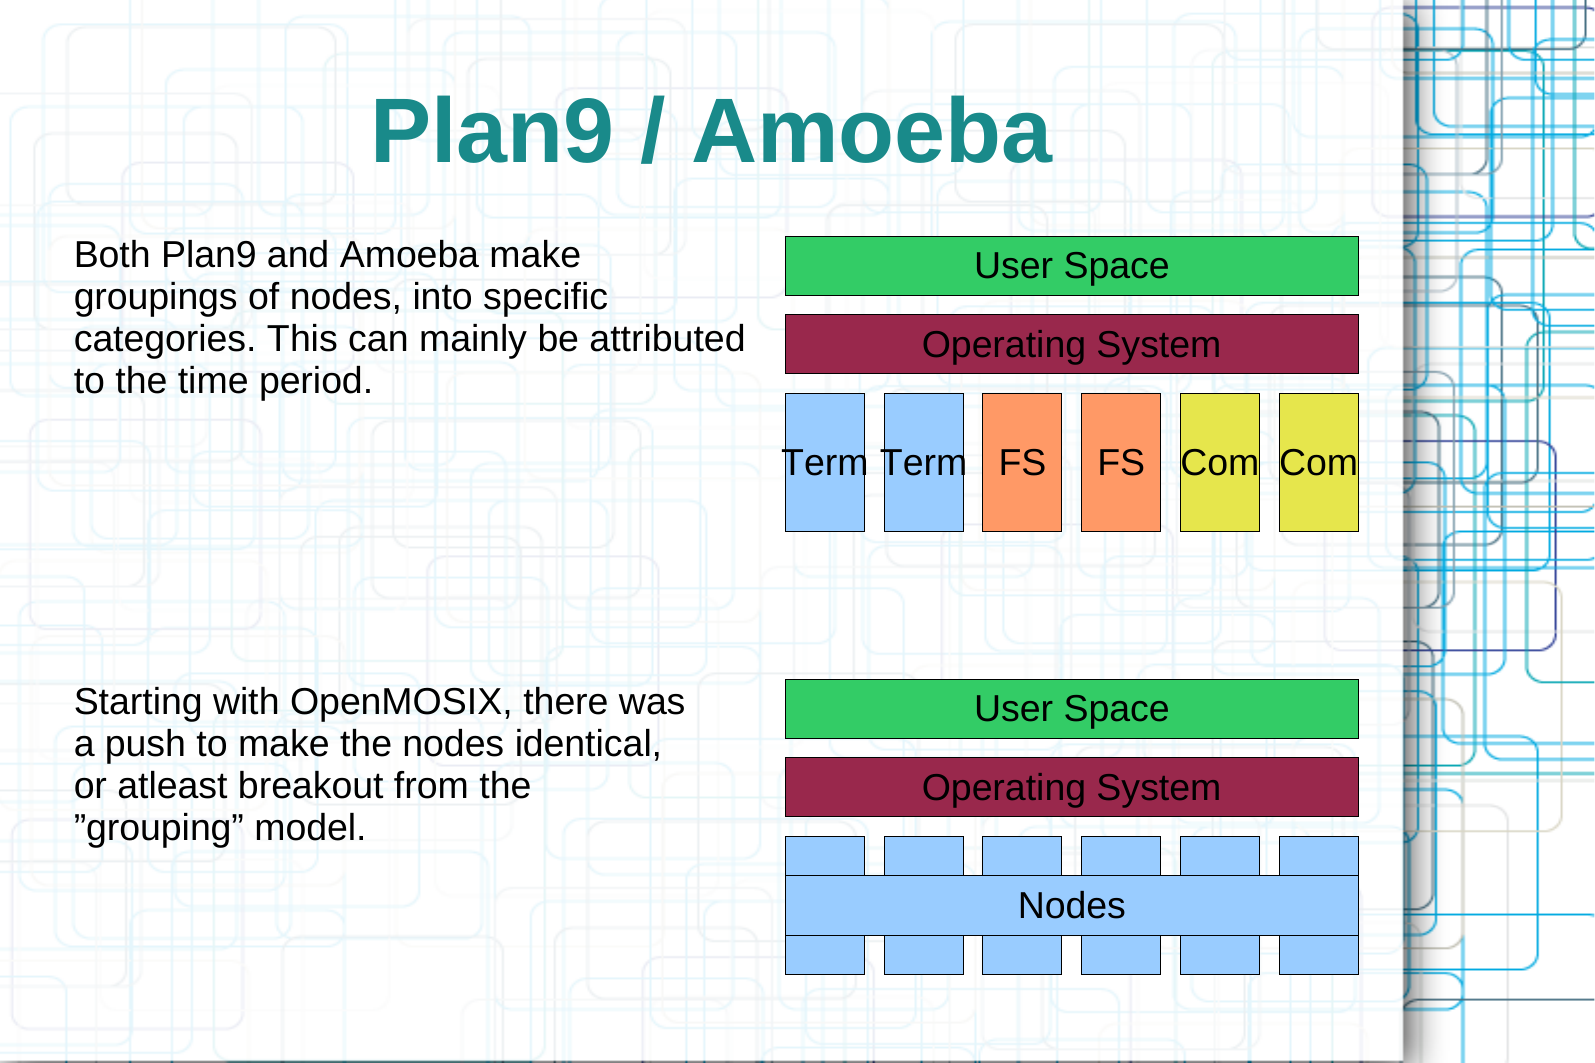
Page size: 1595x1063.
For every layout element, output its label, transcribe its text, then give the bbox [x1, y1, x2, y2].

picture [0, 0, 1595, 1063]
text_box User Space [785, 679, 1359, 739]
text_box [982, 836, 1062, 875]
title Plan9 / Amoeba [56, 49, 1367, 213]
text_box [1180, 936, 1260, 975]
text_box User Space [785, 236, 1359, 296]
text_box Operating System [785, 314, 1359, 374]
text_box [1081, 836, 1161, 875]
text_box [785, 936, 865, 975]
text_box FS [982, 393, 1062, 532]
text_box Com [1279, 393, 1359, 532]
text_box [982, 936, 1062, 975]
text_box Both Plan9 and Amoeba make groupings of nodes, into specific categories. This can mainly be attributed to the time period. [59, 226, 768, 409]
text_box [1180, 836, 1260, 875]
text_box Term [785, 393, 865, 532]
text_box Operating System [785, 757, 1359, 817]
text_box [1279, 836, 1359, 875]
text_box Starting with OpenMOSIX, there was a push to make the nodes identical, or atleast breakout from the ”grouping” model. [59, 673, 709, 857]
text_box [1279, 936, 1359, 975]
text_box [785, 836, 865, 875]
text_box [884, 936, 964, 975]
text_box Term [884, 393, 964, 532]
text_box [1081, 936, 1161, 975]
text_box Com [1180, 393, 1260, 532]
text_box FS [1081, 393, 1161, 532]
text_box [884, 836, 964, 875]
text_box Nodes [785, 875, 1359, 936]
